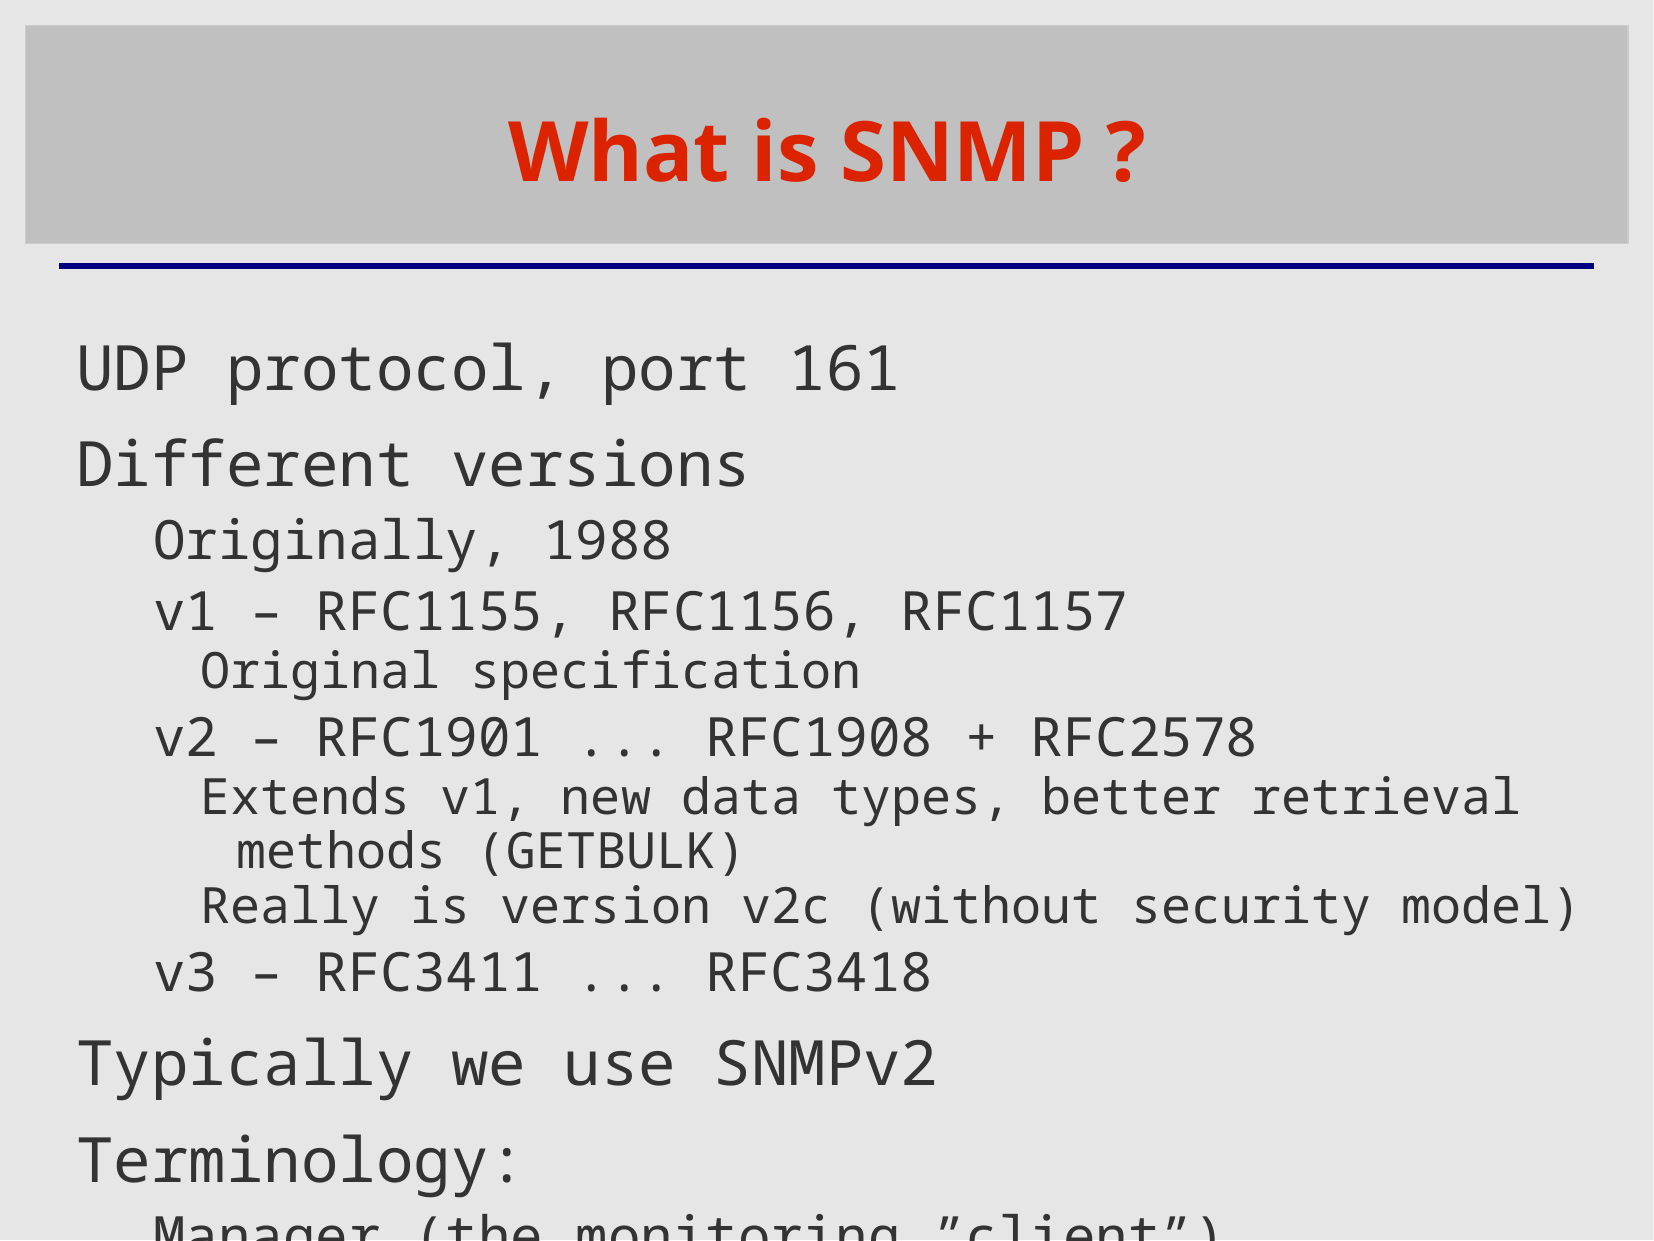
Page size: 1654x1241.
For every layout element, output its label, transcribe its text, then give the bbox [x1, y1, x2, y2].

title What is SNMP ? [121, 46, 1534, 254]
list UDP protocol, port 161 Different versions Originally, 1988 v1 – RFC1155, RFC1156, RFC1157 Original specification v2 – RFC1901 ... RFC1908 + RFC2578 Extends v1, new data types, better retrieval methods (GETBULK) Really is version v2c (without security model) v3 – RFC3411 ... RFC3418 Typically we use SNMPv2 Terminology: Manager (the monitoring ”client”) Agent (running on the equipment/server) [59, 324, 1595, 1226]
